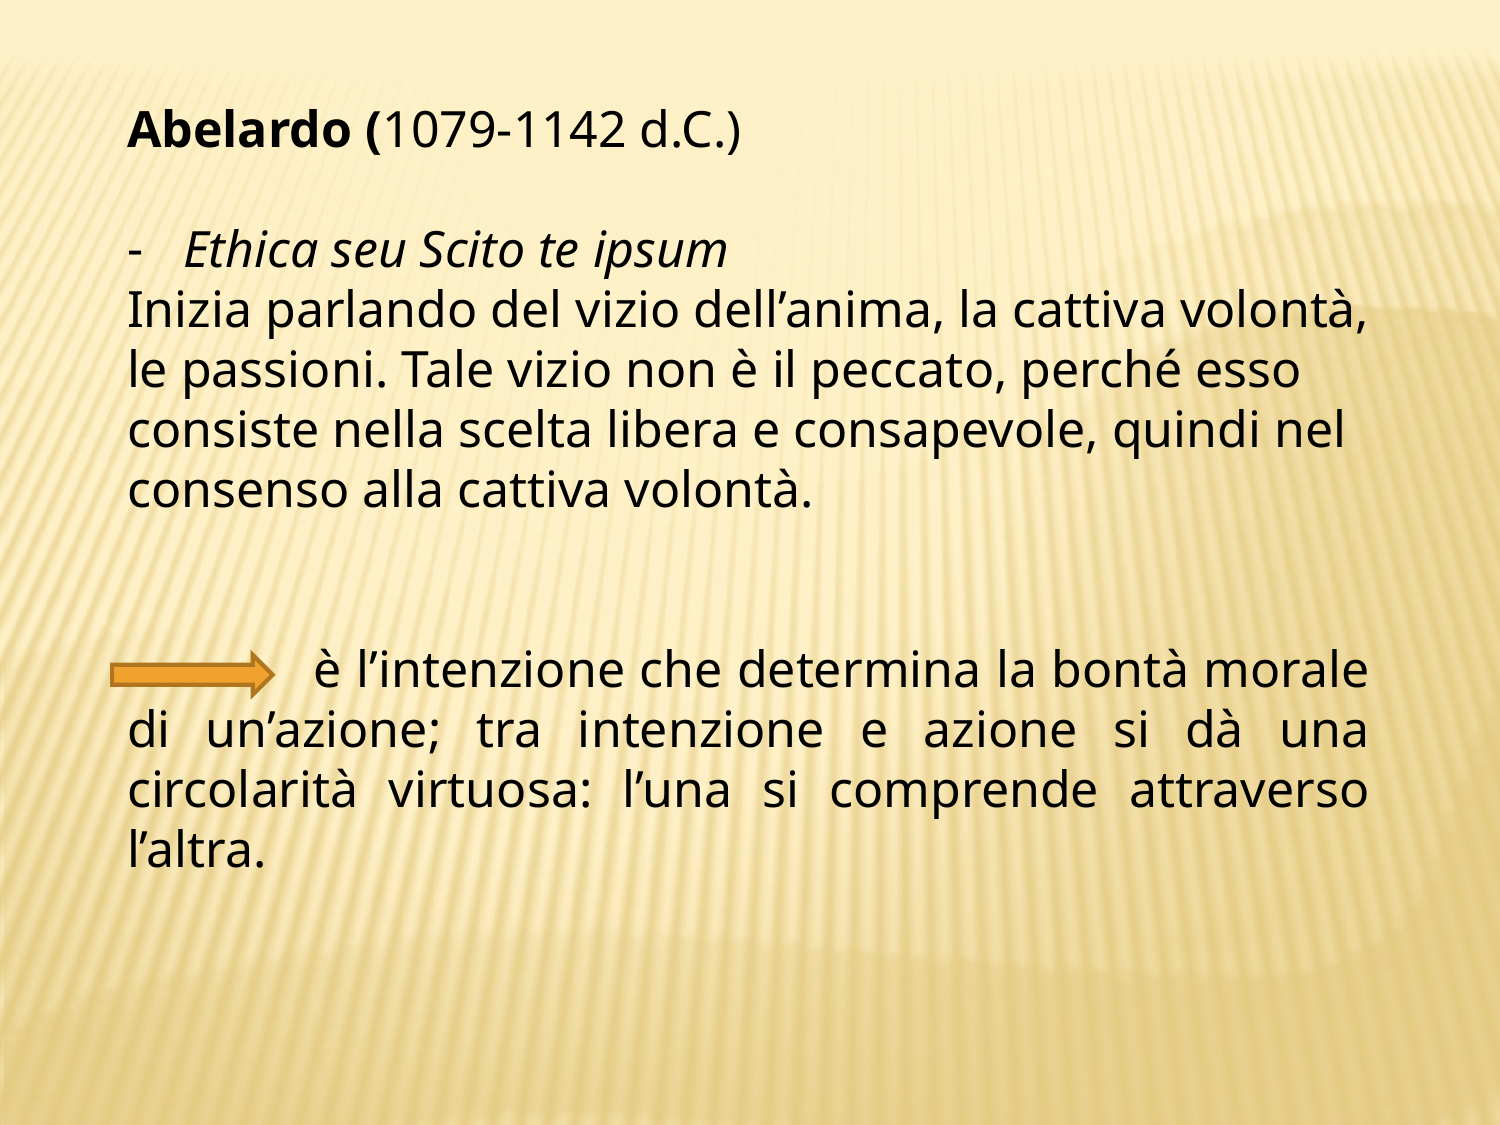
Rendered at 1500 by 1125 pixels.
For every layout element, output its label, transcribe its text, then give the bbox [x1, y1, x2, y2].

text_box Abelardo (1079-1142 d.C.) Ethica seu Scito te ipsum Inizia parlando del vizio dell’anima, la cattiva volontà, le passioni. Tale vizio non è il peccato, perché esso consiste nella scelta libera e consapevole, quindi nel consenso alla cattiva volontà. è l’intenzione che determina la bontà morale di un’azione; tra intenzione e azione si dà una circolarità virtuosa: l’una si comprende attraverso l’altra. [112, 90, 1400, 1014]
text_box [112, 654, 273, 695]
